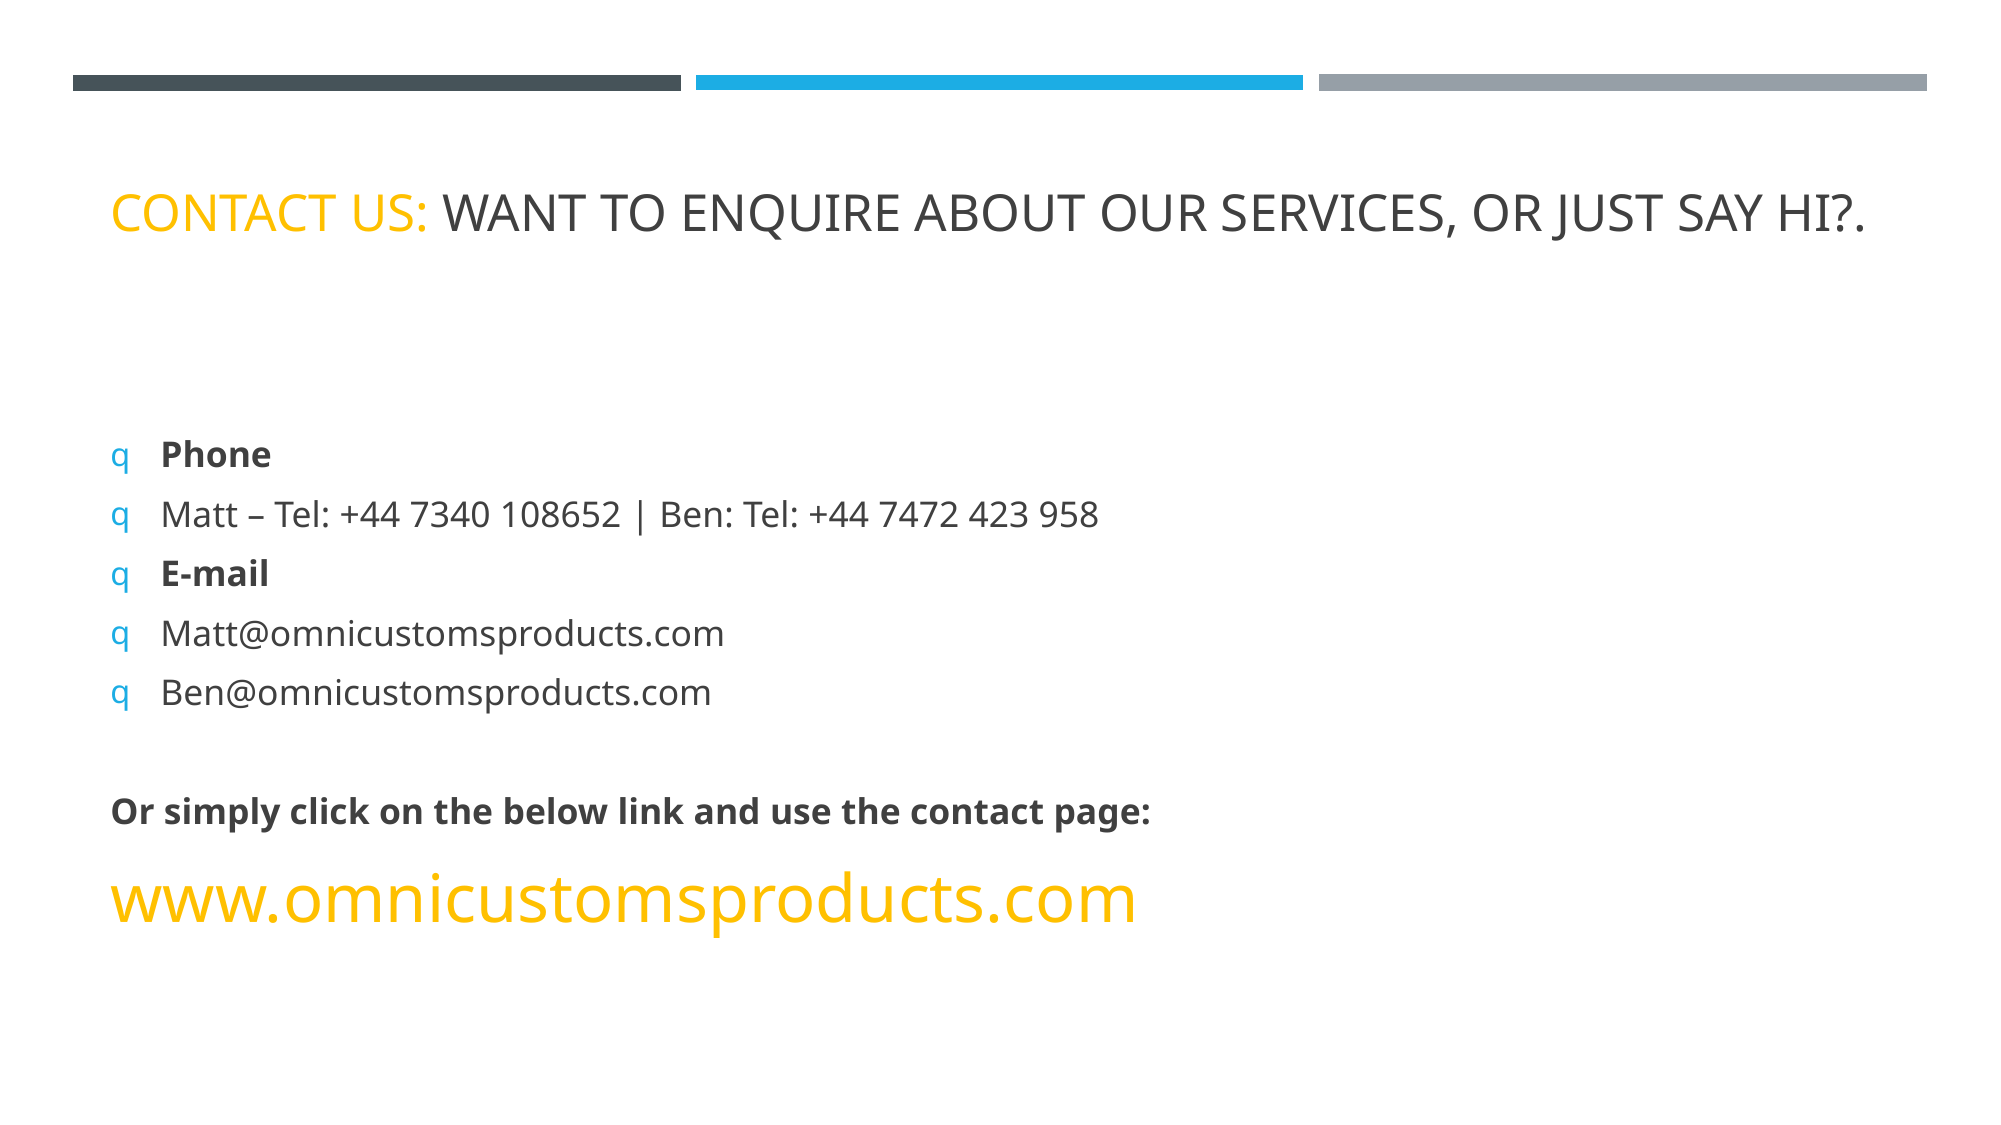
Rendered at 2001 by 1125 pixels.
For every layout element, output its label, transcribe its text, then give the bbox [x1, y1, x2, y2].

list Phone Matt – Tel: +44 7340 108652 | Ben: Tel: +44 7472 423 958 E-mail Matt@omnicustomsproducts.com Ben@omnicustomsproducts.com Or simply click on the below link and use the contact page: www.omnicustomsproducts.com [95, 383, 1905, 981]
title Contact us: Want to enquire about our services, or Just say Hi?. [95, 115, 1905, 311]
